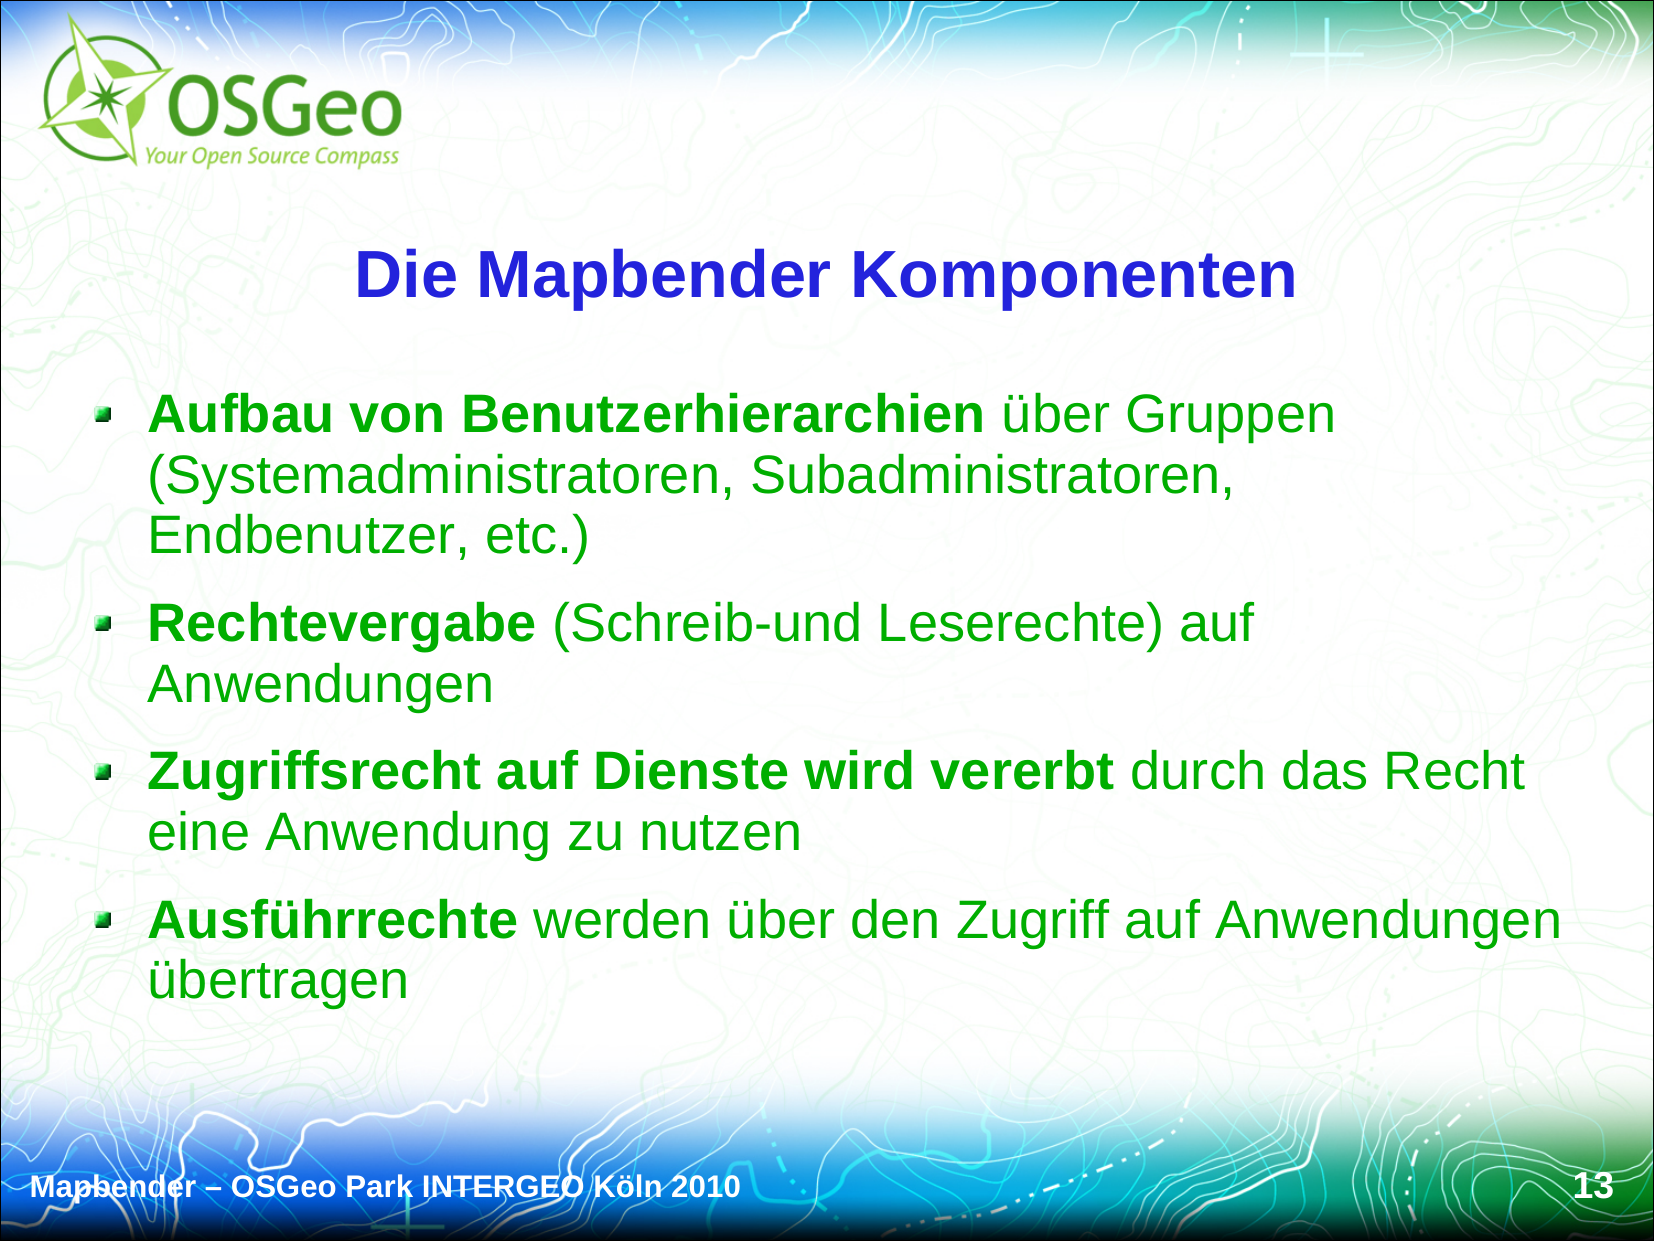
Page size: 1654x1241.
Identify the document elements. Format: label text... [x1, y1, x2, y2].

picture [1, 1, 1653, 1240]
list Aufbau von Benutzerhierarchien über Gruppen (Systemadministratoren, Subadministratoren, Endbenutzer, etc.) Rechtevergabe (Schreib-und Leserechte) auf Anwendungen Zugriffsrecht auf Dienste wird vererbt durch das Recht eine Anwendung zu nutzen Ausführrechte werden über den Zugriff auf Anwendungen übertragen [76, 383, 1565, 1188]
title Die Mapbender Komponenten [82, 208, 1571, 342]
